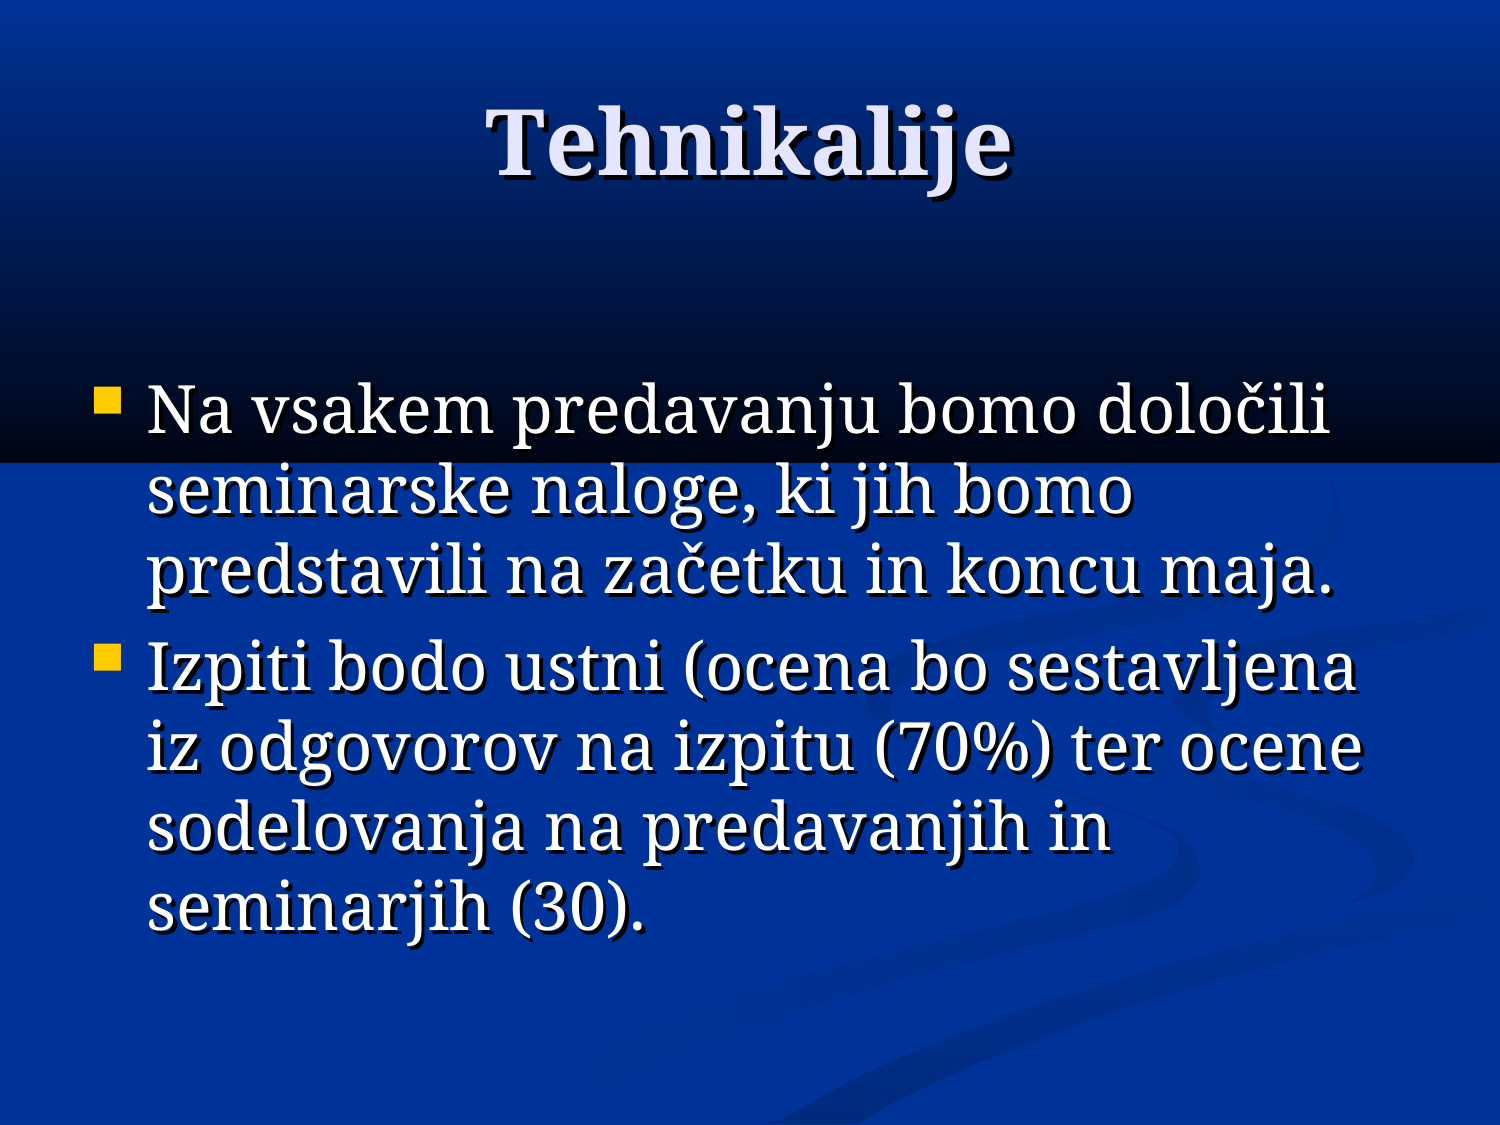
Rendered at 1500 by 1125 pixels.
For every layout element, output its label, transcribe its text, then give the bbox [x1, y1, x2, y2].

title Tehnikalije [75, 45, 1426, 233]
list Na vsakem predavanju bomo določili seminarske naloge, ki jih bomo predstavili na začetku in koncu maja. Izpiti bodo ustni (ocena bo sestavljena iz odgovorov na izpitu (70%) ter ocene sodelovanja na predavanjih in seminarjih (30). [75, 262, 1426, 1006]
